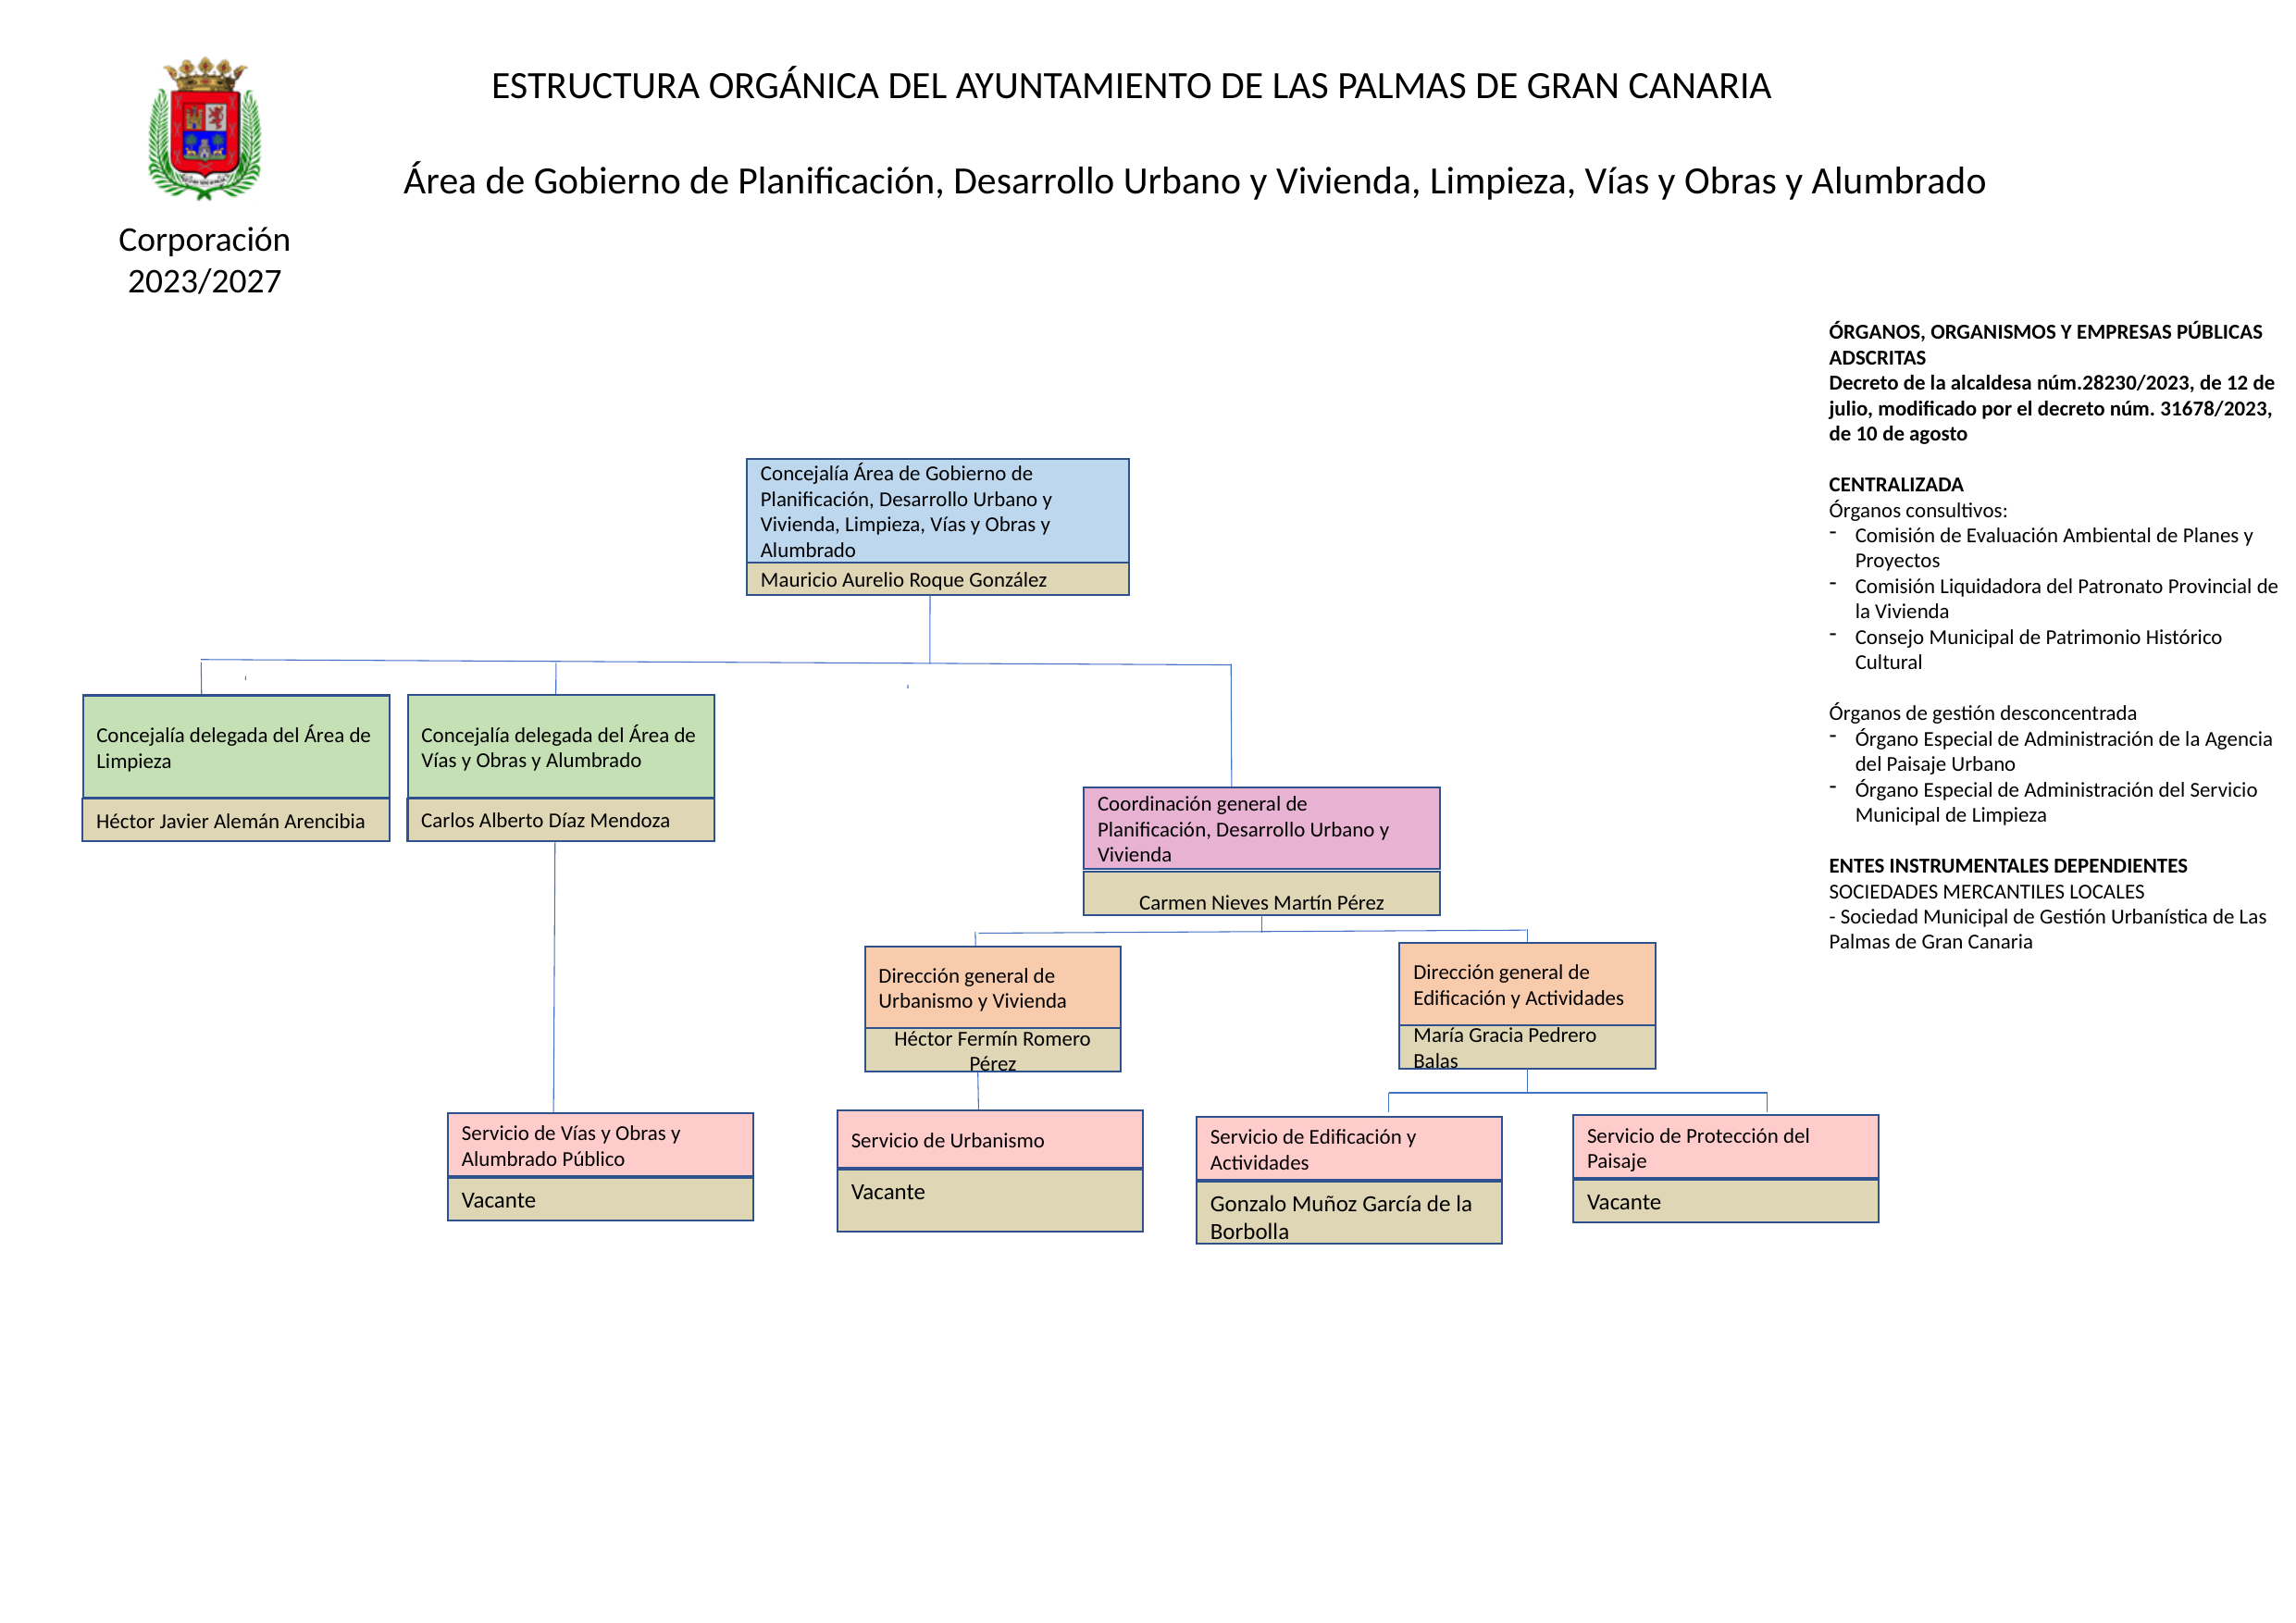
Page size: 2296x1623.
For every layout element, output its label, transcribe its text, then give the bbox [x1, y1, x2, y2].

text_box Héctor Javier Alemán Arencibia [82, 798, 391, 841]
text_box Héctor Fermín Romero Pérez [864, 1028, 1122, 1072]
text_box Servicio de Protección del Paisaje [1573, 1115, 1880, 1179]
text_box Carmen Nieves Martín Pérez [1084, 872, 1441, 916]
text_box Concejalía delegada del Área de Vías y Obras y Alumbrado [407, 695, 715, 798]
text_box ESTRUCTURA ORGÁNICA DEL AYUNTAMIENTO DE LAS PALMAS DE GRAN CANARIA [478, 53, 1787, 114]
text_box Dirección general de Urbanismo y Vivienda [864, 946, 1122, 1028]
text_box ÓRGANOS, ORGANISMOS Y EMPRESAS PÚBLICAS ADSCRITAS Decreto de la alcaldesa núm.28230/2023, de 12 de julio, modificado por el decreto núm. 31678/2023, de 10 de agosto CENTRALIZADA Órganos consultivos: Comisión de Evaluación Ambiental de Planes y Proyectos Comisión Liquidadora del Patronato Provincial de la Vivienda Consejo Municipal de Patrimonio Histórico Cultural Órganos de gestión desconcentrada Órgano Especial de Administración de la Agencia del Paisaje Urbano Órgano Especial de Administración del Servicio Municipal de Limpieza ENTES INSTRUMENTALES DEPENDIENTES SOCIEDADES MERCANTILES LOCALES - Sociedad Municipal de Gestión Urbanística de Las Palmas de Gran Canaria [1815, 311, 2295, 960]
text_box Concejalía delegada del Área de Limpieza [82, 695, 391, 798]
text_box Vacante [448, 1178, 754, 1220]
text_box Dirección general de Edificación y Actividades [1399, 943, 1657, 1024]
text_box Vacante [1573, 1180, 1880, 1222]
text_box Coordinación general de Planificación, Desarrollo Urbano y Vivienda [1084, 787, 1441, 870]
text_box Servicio de Urbanismo [838, 1109, 1144, 1169]
text_box María Gracia Pedrero Balas [1399, 1024, 1657, 1070]
text_box Gonzalo Muñoz García de la Borbolla [1197, 1182, 1503, 1245]
text_box Servicio de Edificación y Actividades [1197, 1117, 1503, 1181]
text_box Área de Gobierno de Planificación, Desarrollo Urbano y Vivienda, Limpieza, Vías y Obras y Alumbrado [390, 148, 2208, 209]
text_box Concejalía Área de Gobierno de Planificación, Desarrollo Urbano y Vivienda, Limpieza, Vías y Obras y Alumbrado [747, 458, 1129, 562]
text_box Servicio de Vías y Obras y Alumbrado Público [448, 1113, 754, 1177]
text_box Vacante [838, 1169, 1144, 1232]
picture [146, 53, 263, 204]
text_box Mauricio Aurelio Roque González [747, 562, 1129, 596]
text_box Carlos Alberto Díaz Mendoza [407, 798, 715, 841]
text_box Corporación 2023/2027 [82, 209, 328, 307]
